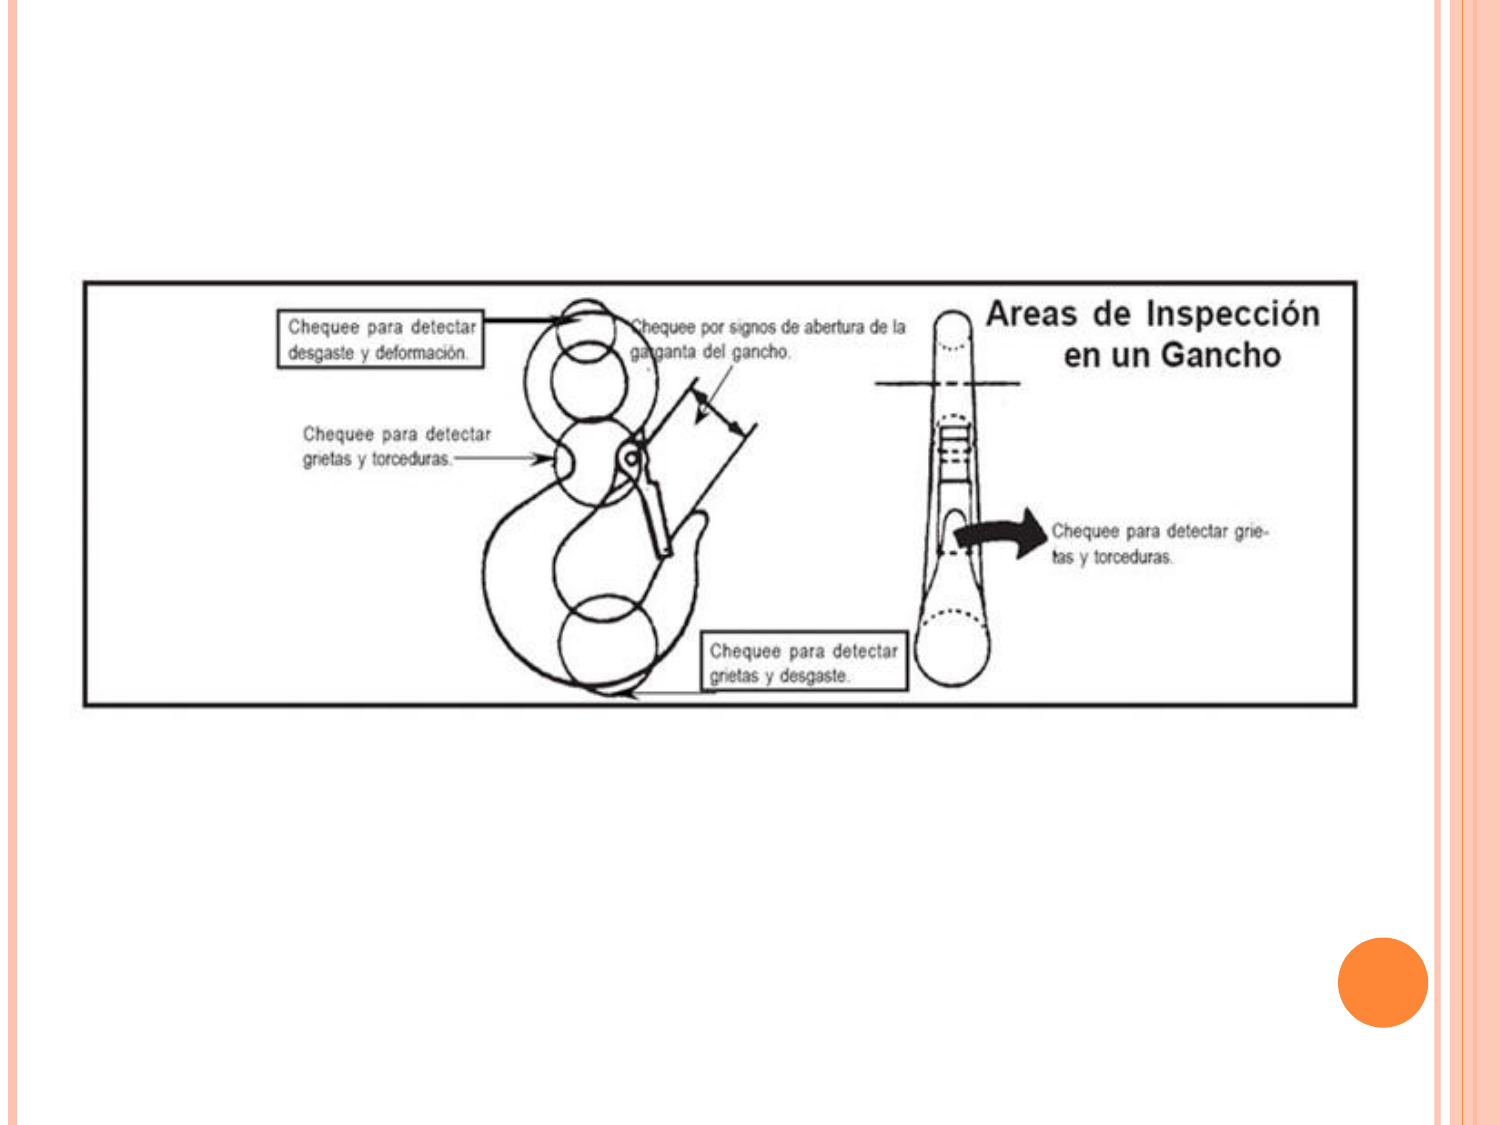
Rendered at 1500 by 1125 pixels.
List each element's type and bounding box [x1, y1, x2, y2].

picture [70, 271, 1371, 721]
